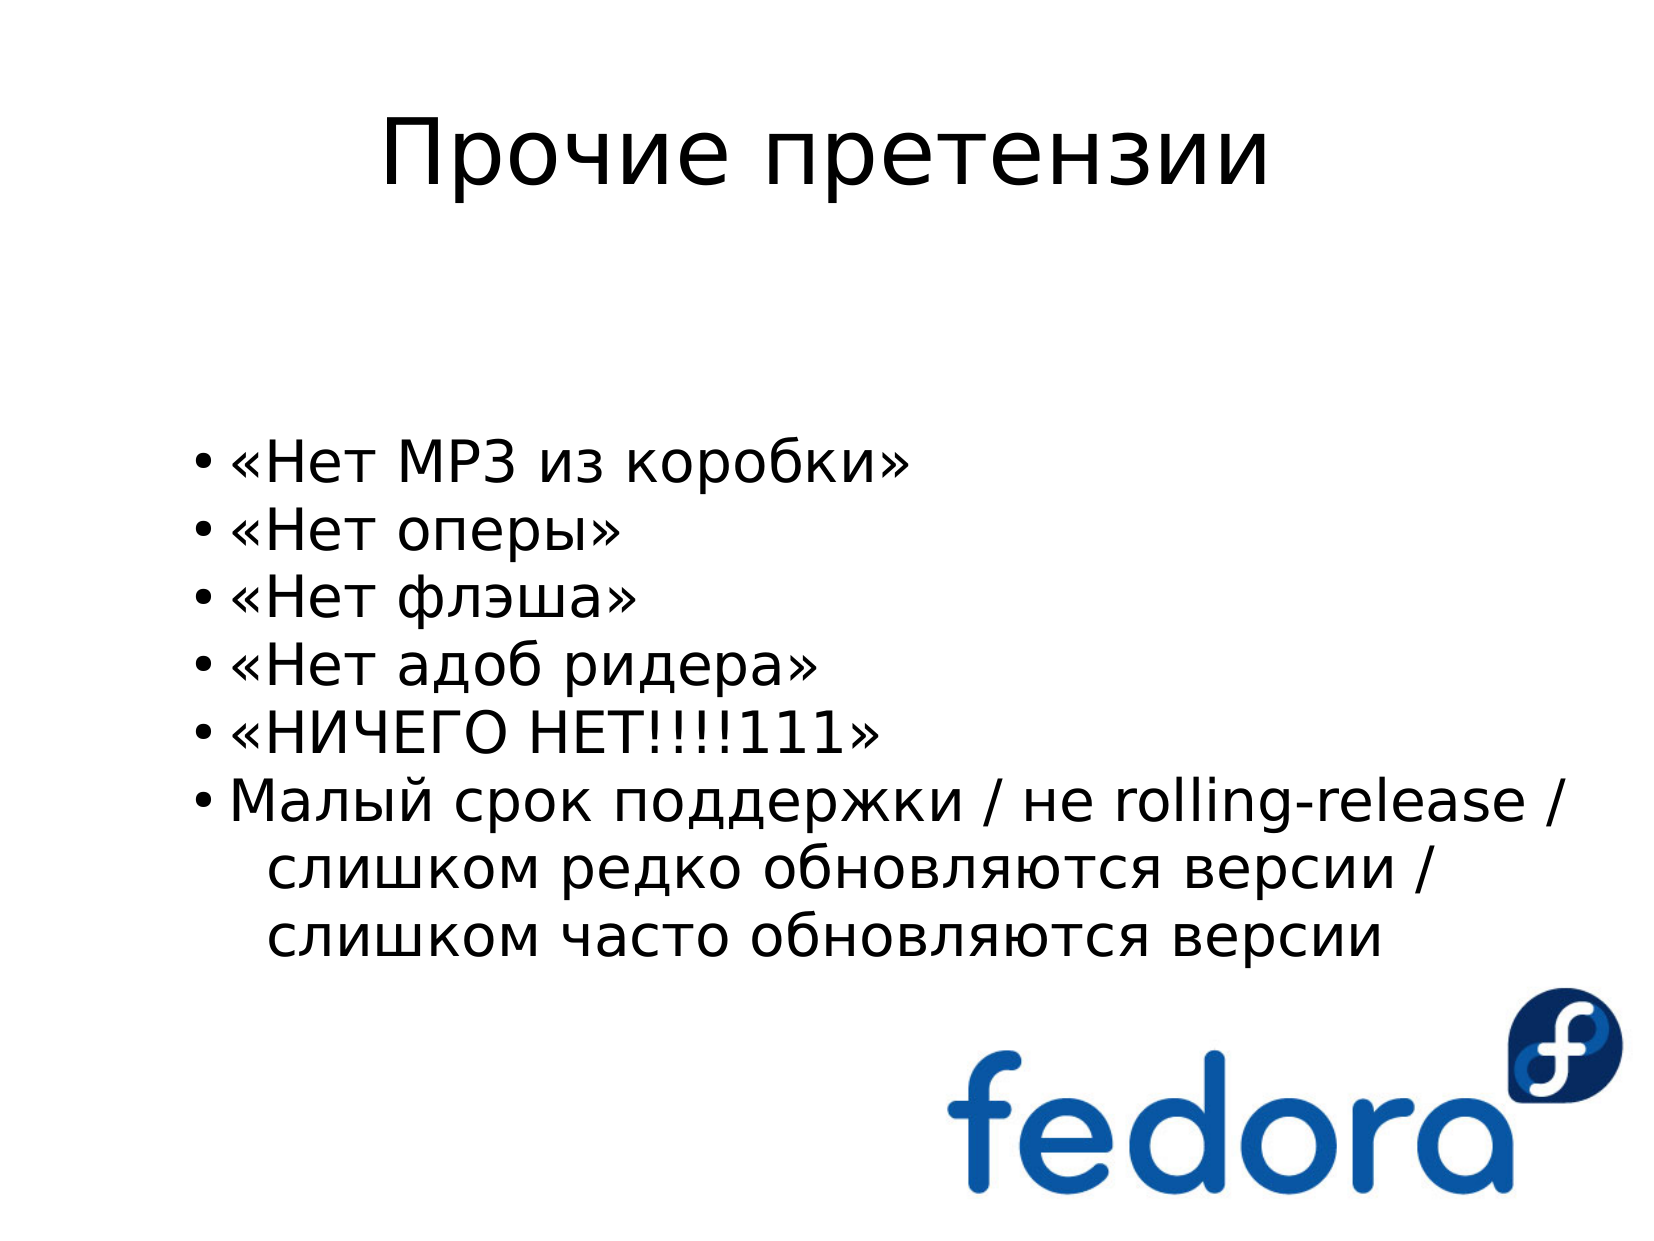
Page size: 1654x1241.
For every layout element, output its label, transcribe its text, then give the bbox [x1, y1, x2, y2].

title Прочие претензии [82, 49, 1571, 257]
subtitle «Нет MP3 из коробки» «Нет оперы» «Нет флэша» «Нет адоб ридера» «НИЧЕГО НЕТ!!!!111» Малый срок поддержки / не rolling-release / слишком редко обновляются версии / слишком часто обновляются версии [82, 290, 1571, 1109]
picture [925, 967, 1638, 1223]
